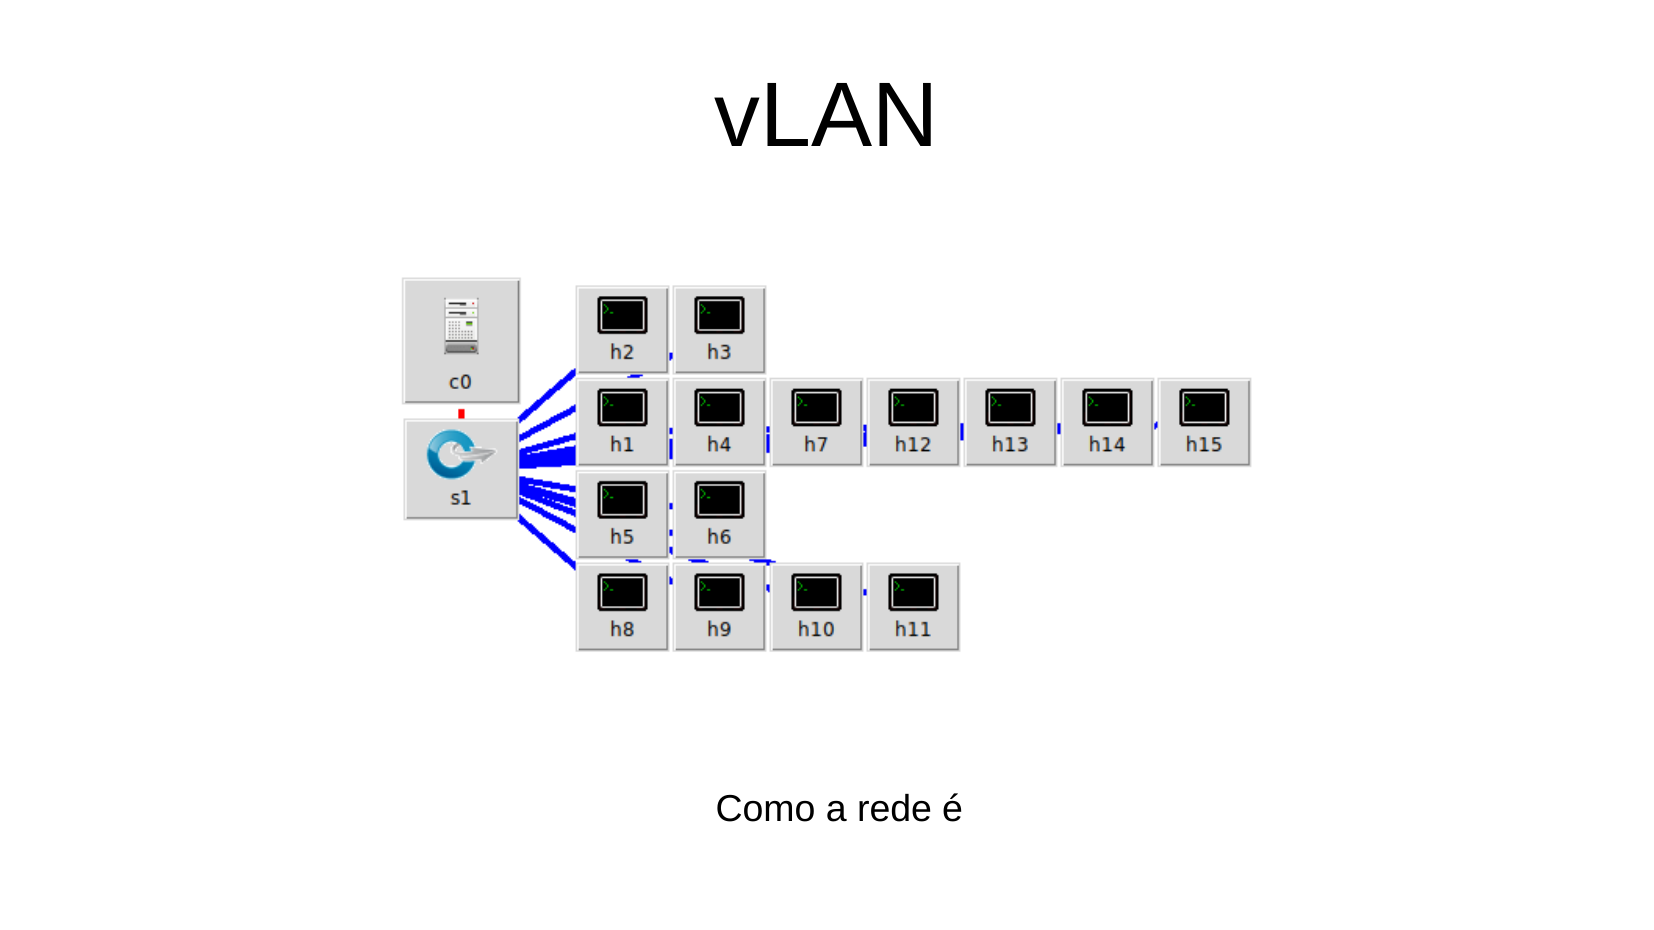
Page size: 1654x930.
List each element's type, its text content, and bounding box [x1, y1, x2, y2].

picture [396, 270, 1261, 663]
text_box Como a rede é [700, 780, 979, 837]
title vLAN [82, 37, 1571, 193]
